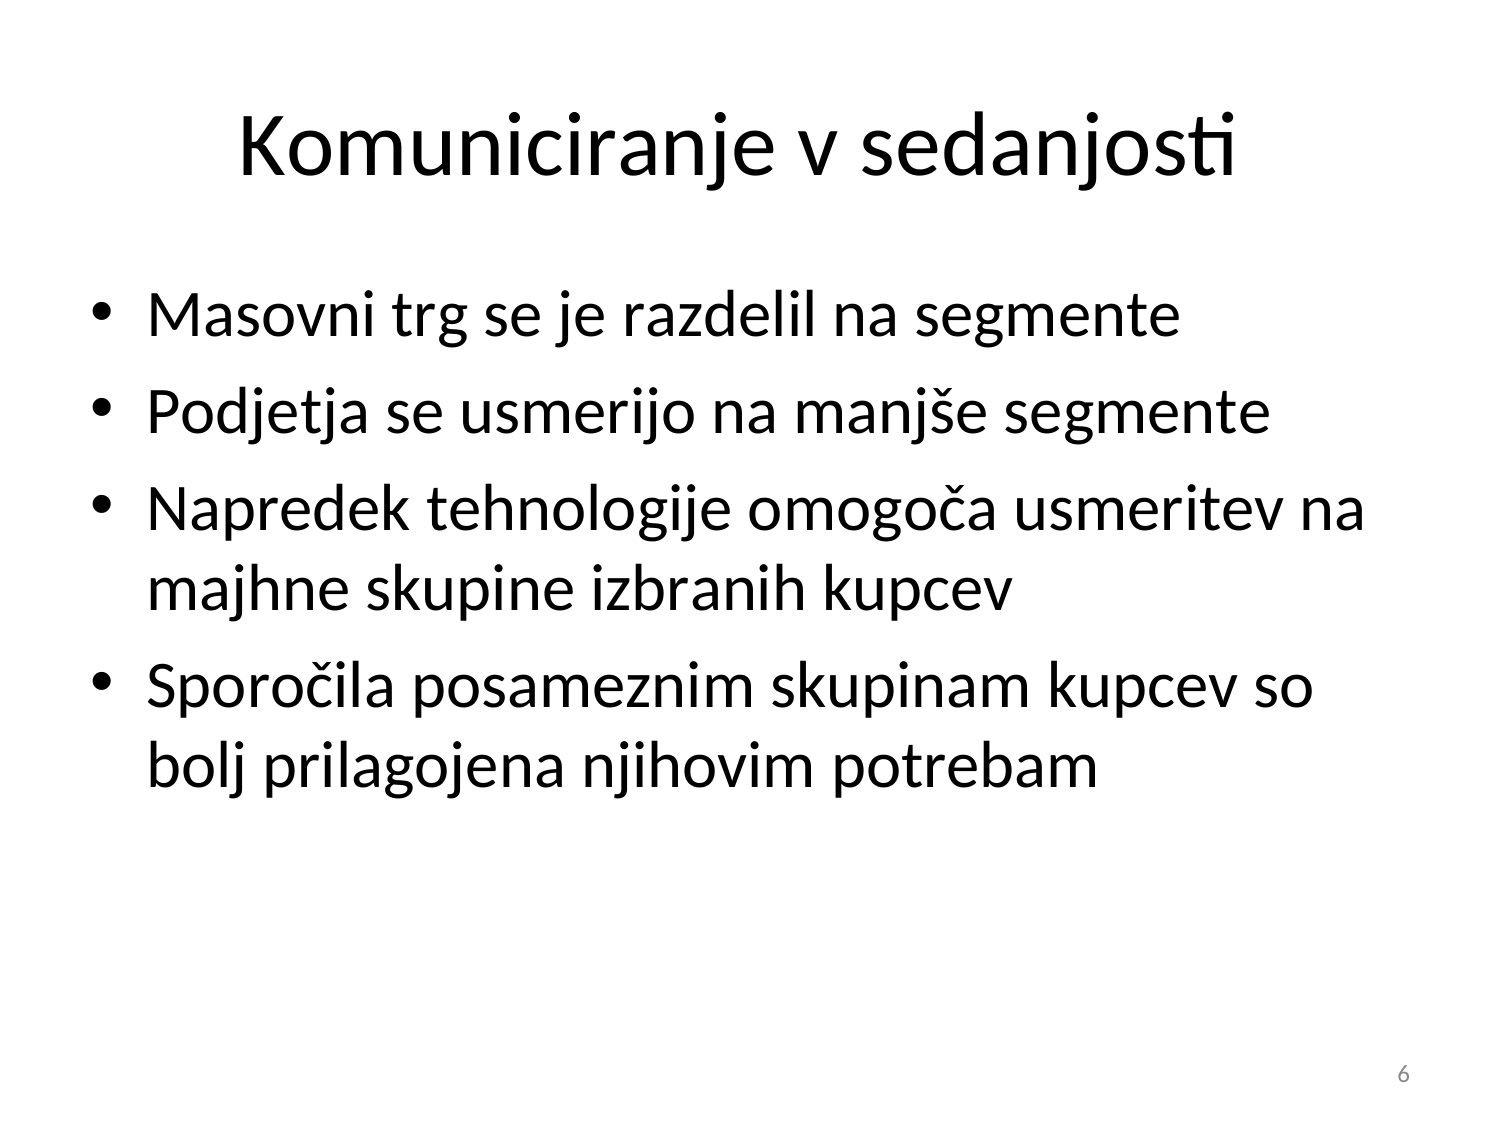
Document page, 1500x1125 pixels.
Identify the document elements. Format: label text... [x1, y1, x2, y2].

title Komuniciranje v sedanjosti [75, 45, 1426, 233]
text_box <number> [1074, 1042, 1426, 1103]
list Masovni trg se je razdelil na segmente Podjetja se usmerijo na manjše segmente Napredek tehnologije omogoča usmeritev na majhne skupine izbranih kupcev Sporočila posameznim skupinam kupcev so bolj prilagojena njihovim potrebam [75, 262, 1426, 1006]
